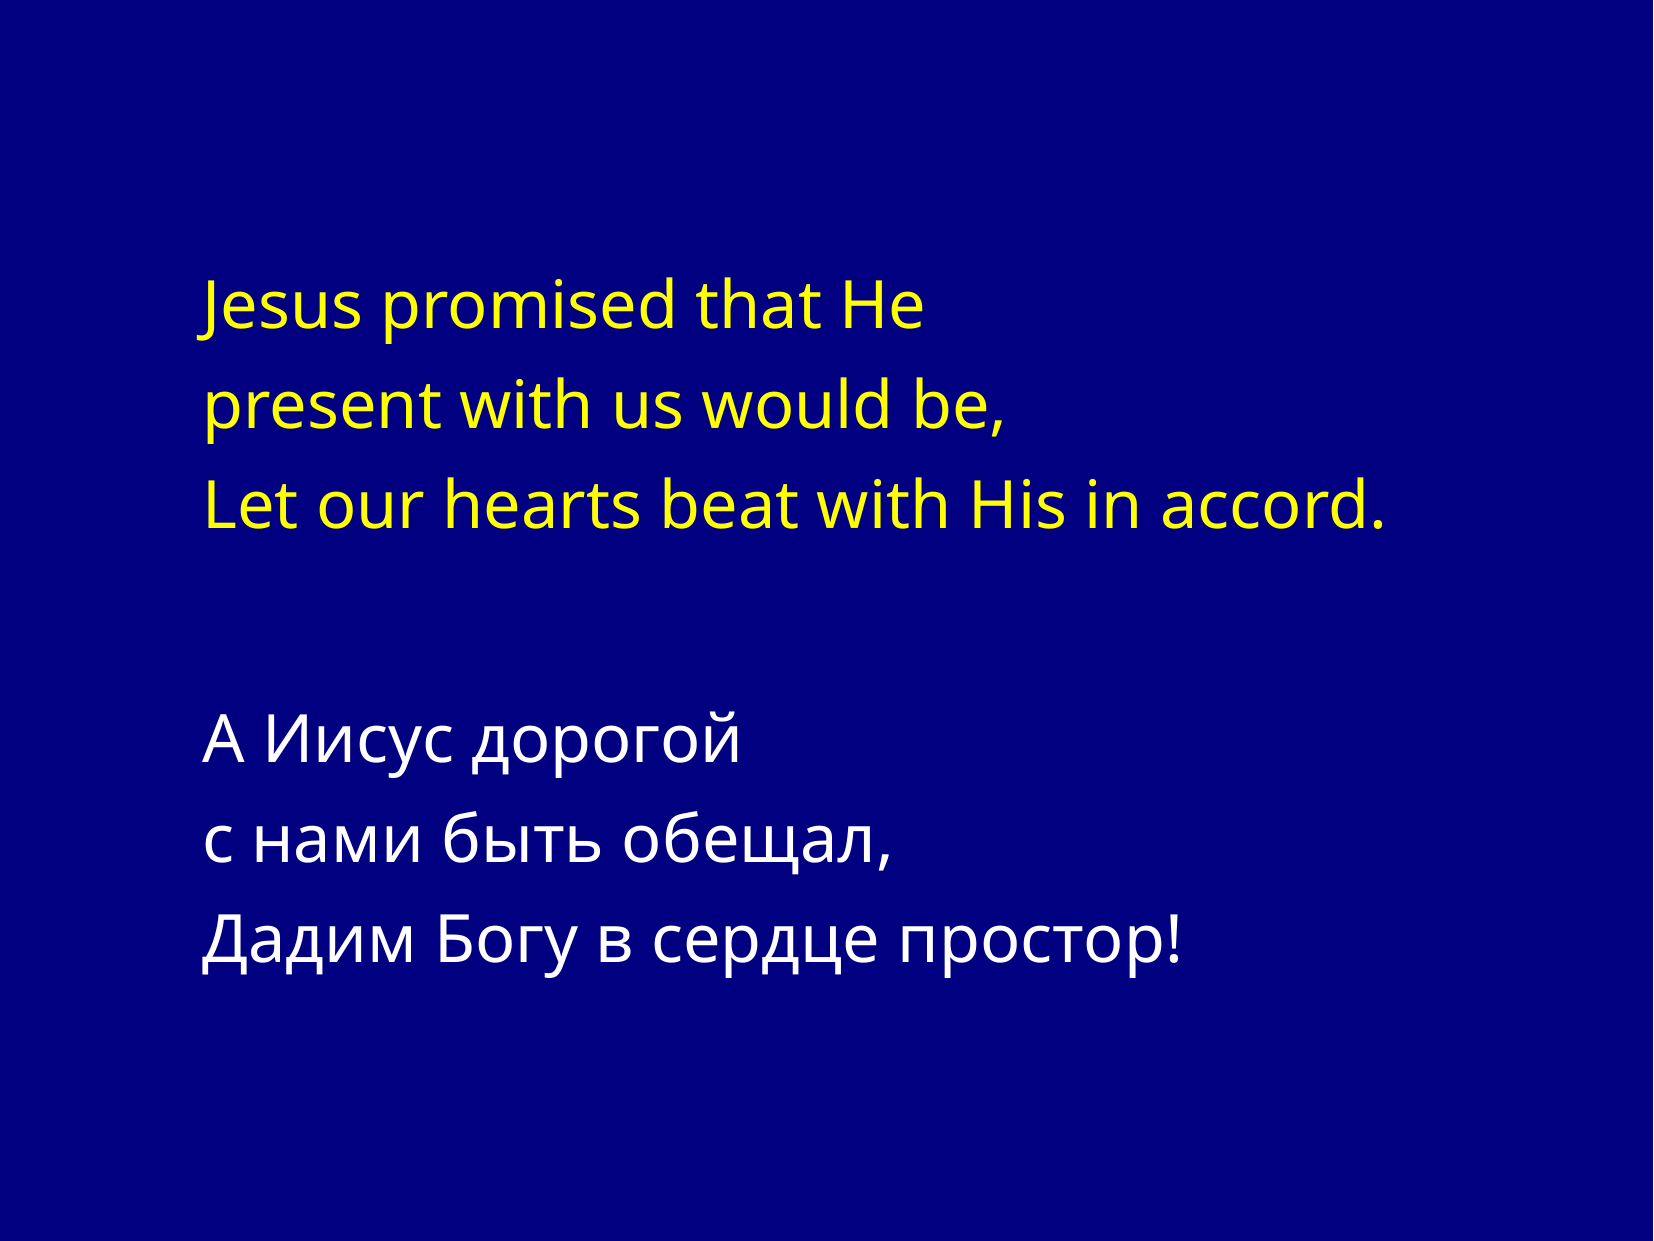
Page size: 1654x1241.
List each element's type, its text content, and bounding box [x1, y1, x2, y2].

text_box Jesus promised that He present with us would be, Let our hearts beat with His in accord. [75, 150, 1576, 638]
text_box А Иисус дорогой с нами быть обещал, Дадим Богу в сердце простор! [75, 675, 1576, 1163]
